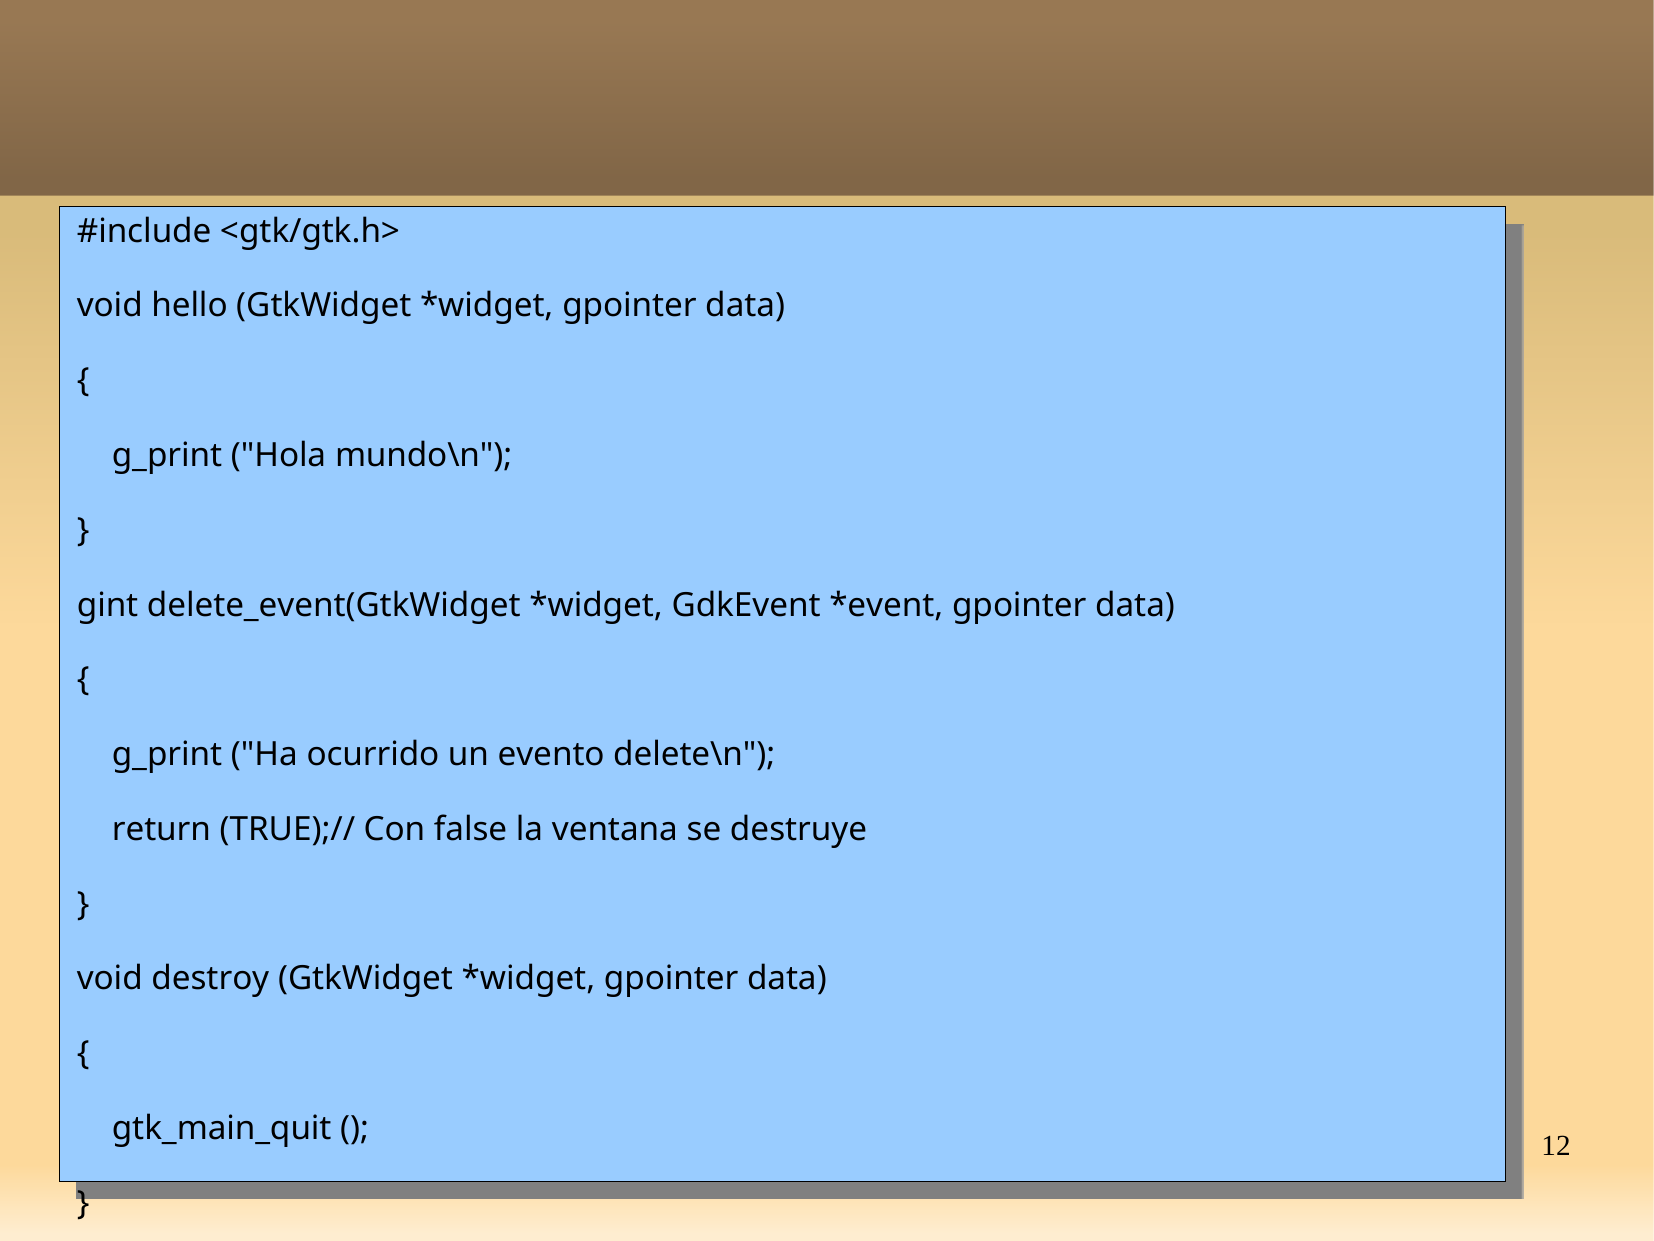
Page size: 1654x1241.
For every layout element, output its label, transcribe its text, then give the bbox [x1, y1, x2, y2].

text_box [59, 206, 1506, 1182]
list #include <gtk/gtk.h> void hello (GtkWidget *widget, gpointer data) { g_print ("Hola mundo\n"); } gint delete_event(GtkWidget *widget, GdkEvent *event, gpointer data) { g_print ("Ha ocurrido un evento delete\n"); return (TRUE);// Con false la ventana se destruye } void destroy (GtkWidget *widget, gpointer data) { gtk_main_quit (); } [76, 206, 1565, 1158]
picture [0, 0, 1654, 1241]
